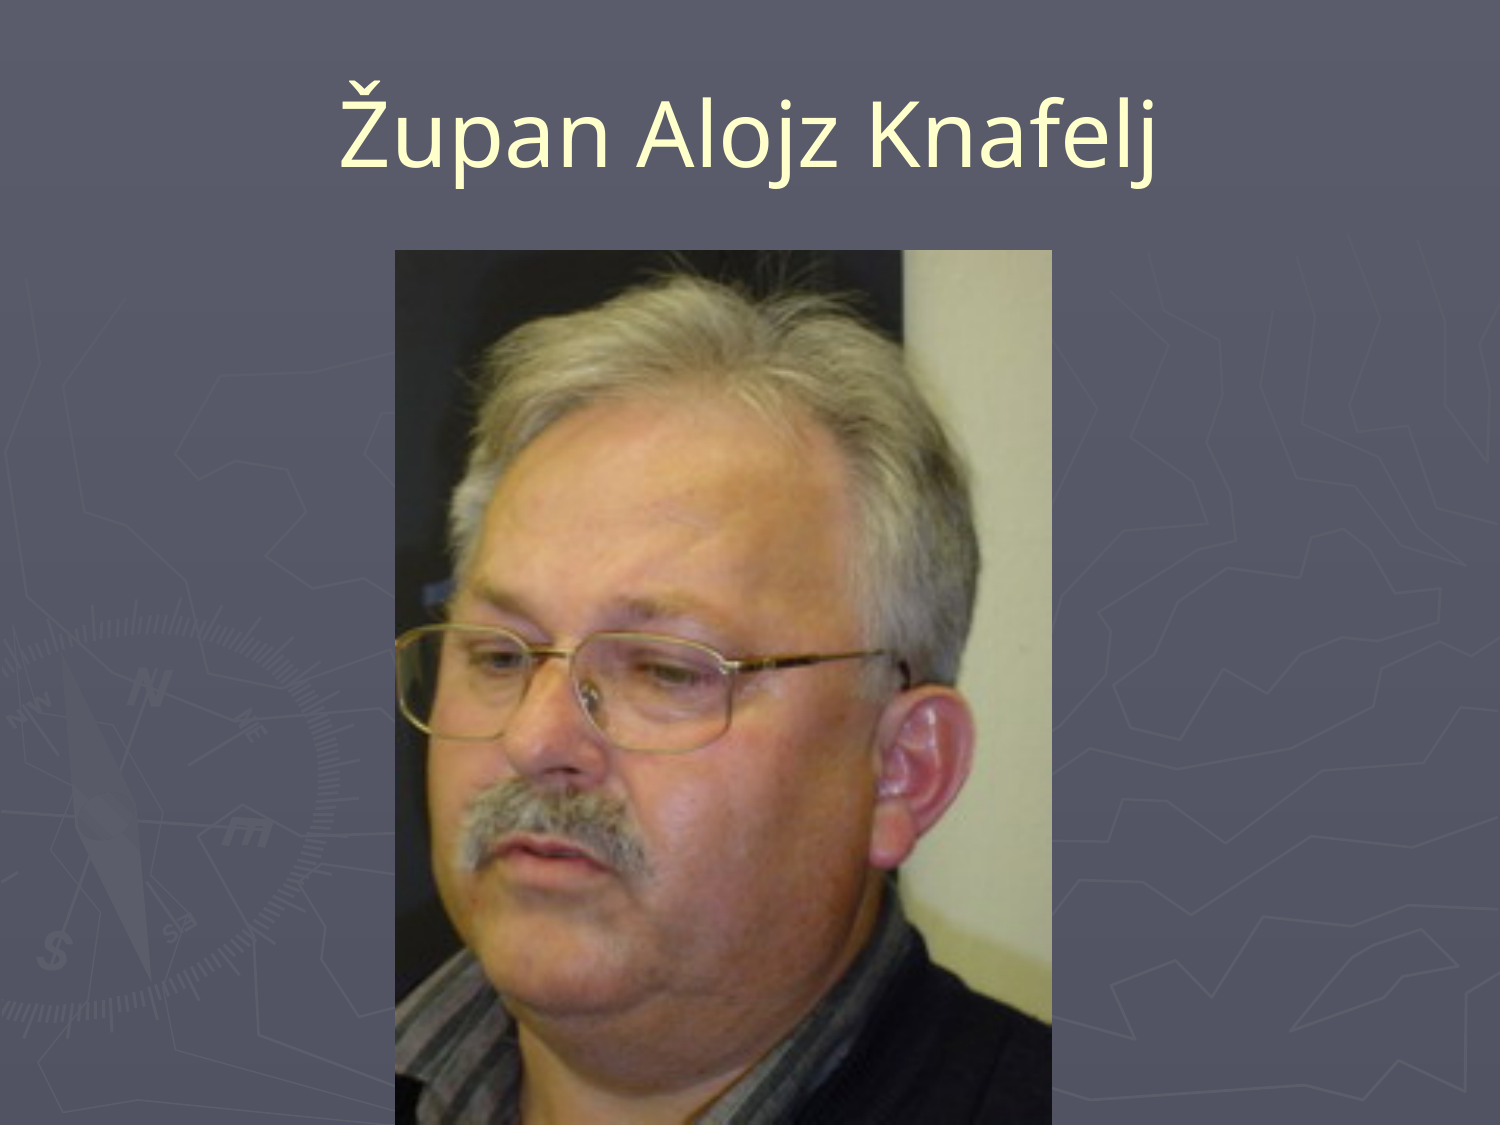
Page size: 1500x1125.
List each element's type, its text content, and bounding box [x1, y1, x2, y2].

picture [395, 250, 1052, 1125]
title Župan Alojz Knafelj [49, 37, 1451, 225]
